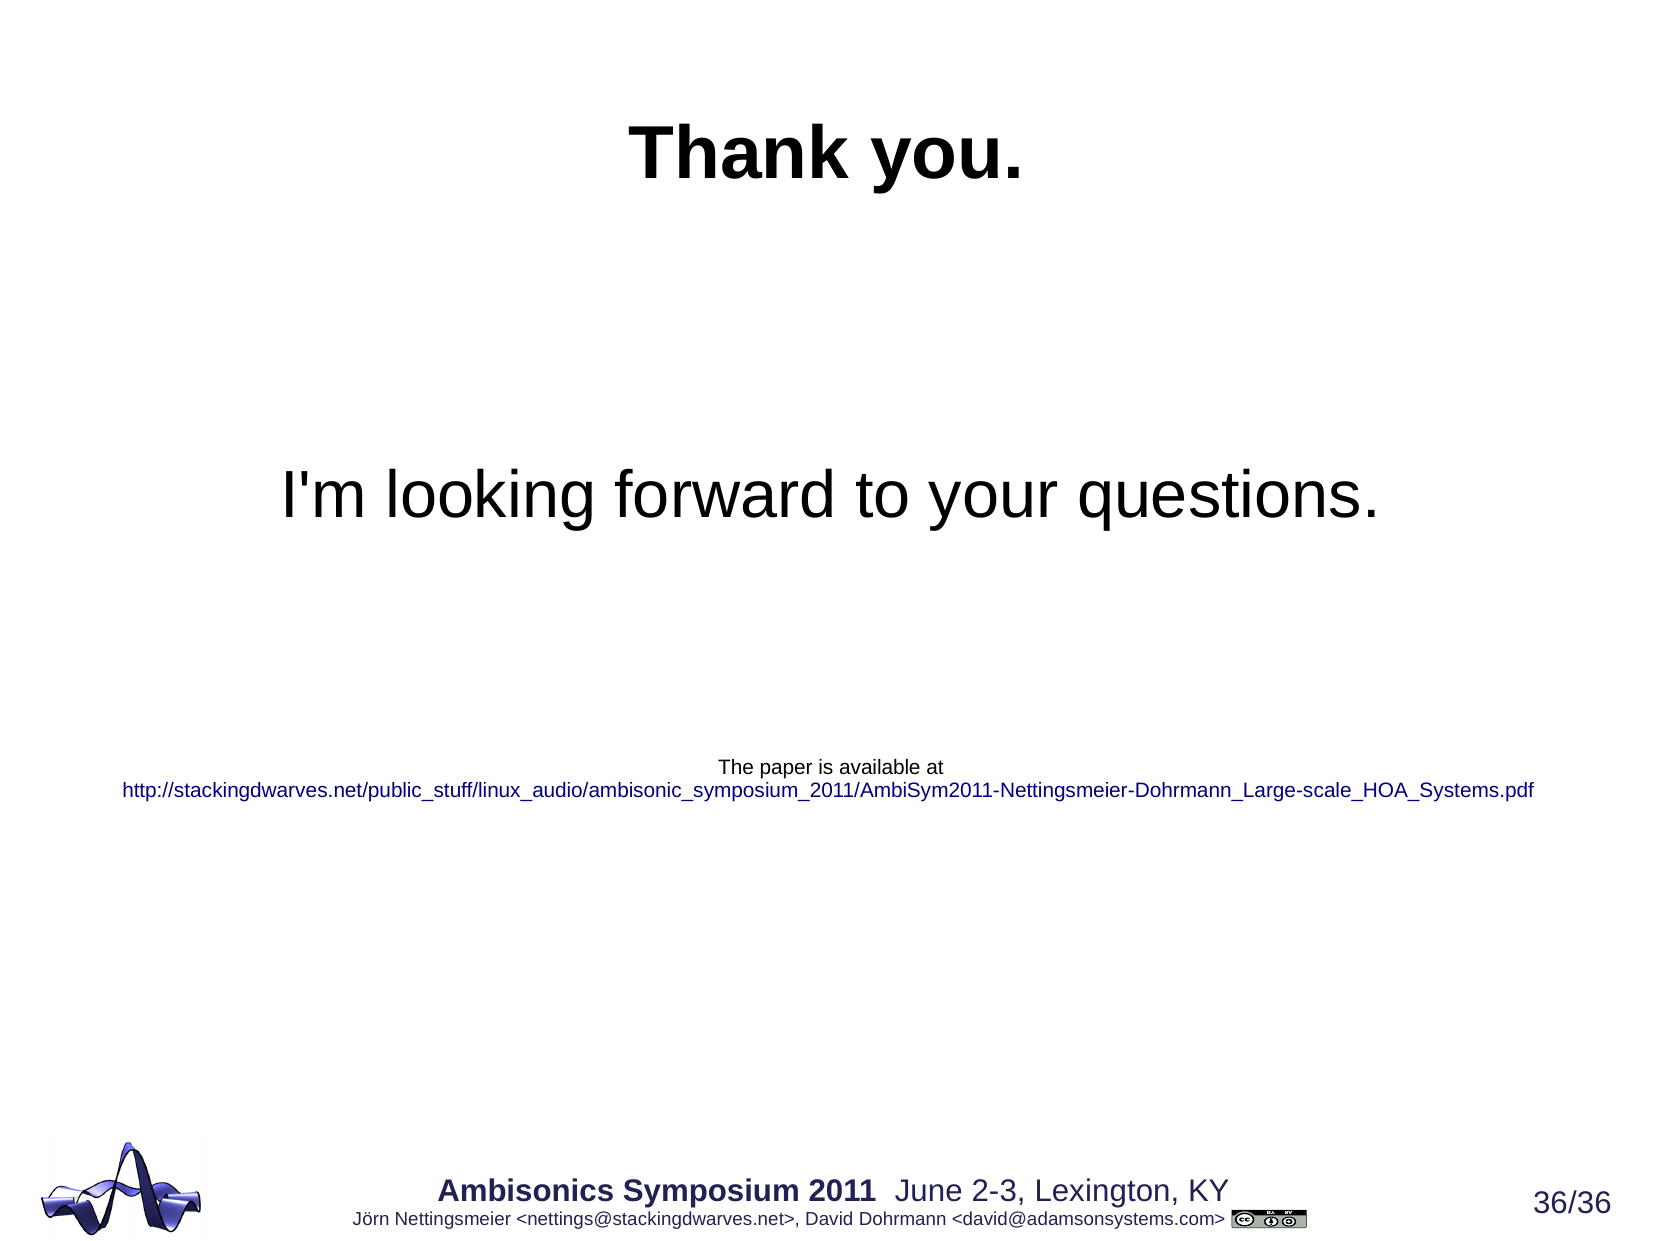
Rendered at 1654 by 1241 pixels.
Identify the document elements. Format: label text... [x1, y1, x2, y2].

picture [37, 1130, 208, 1241]
title Thank you. [82, 49, 1571, 257]
subtitle I'm looking forward to your questions. The paper is available at http://stackingdwarves.net/public_stuff/linux_audio/ambisonic_symposium_2011/AmbiSym2011-Nettingsmeier-Dohrmann_Large-scale_HOA_Systems.pdf [86, 150, 1576, 1109]
